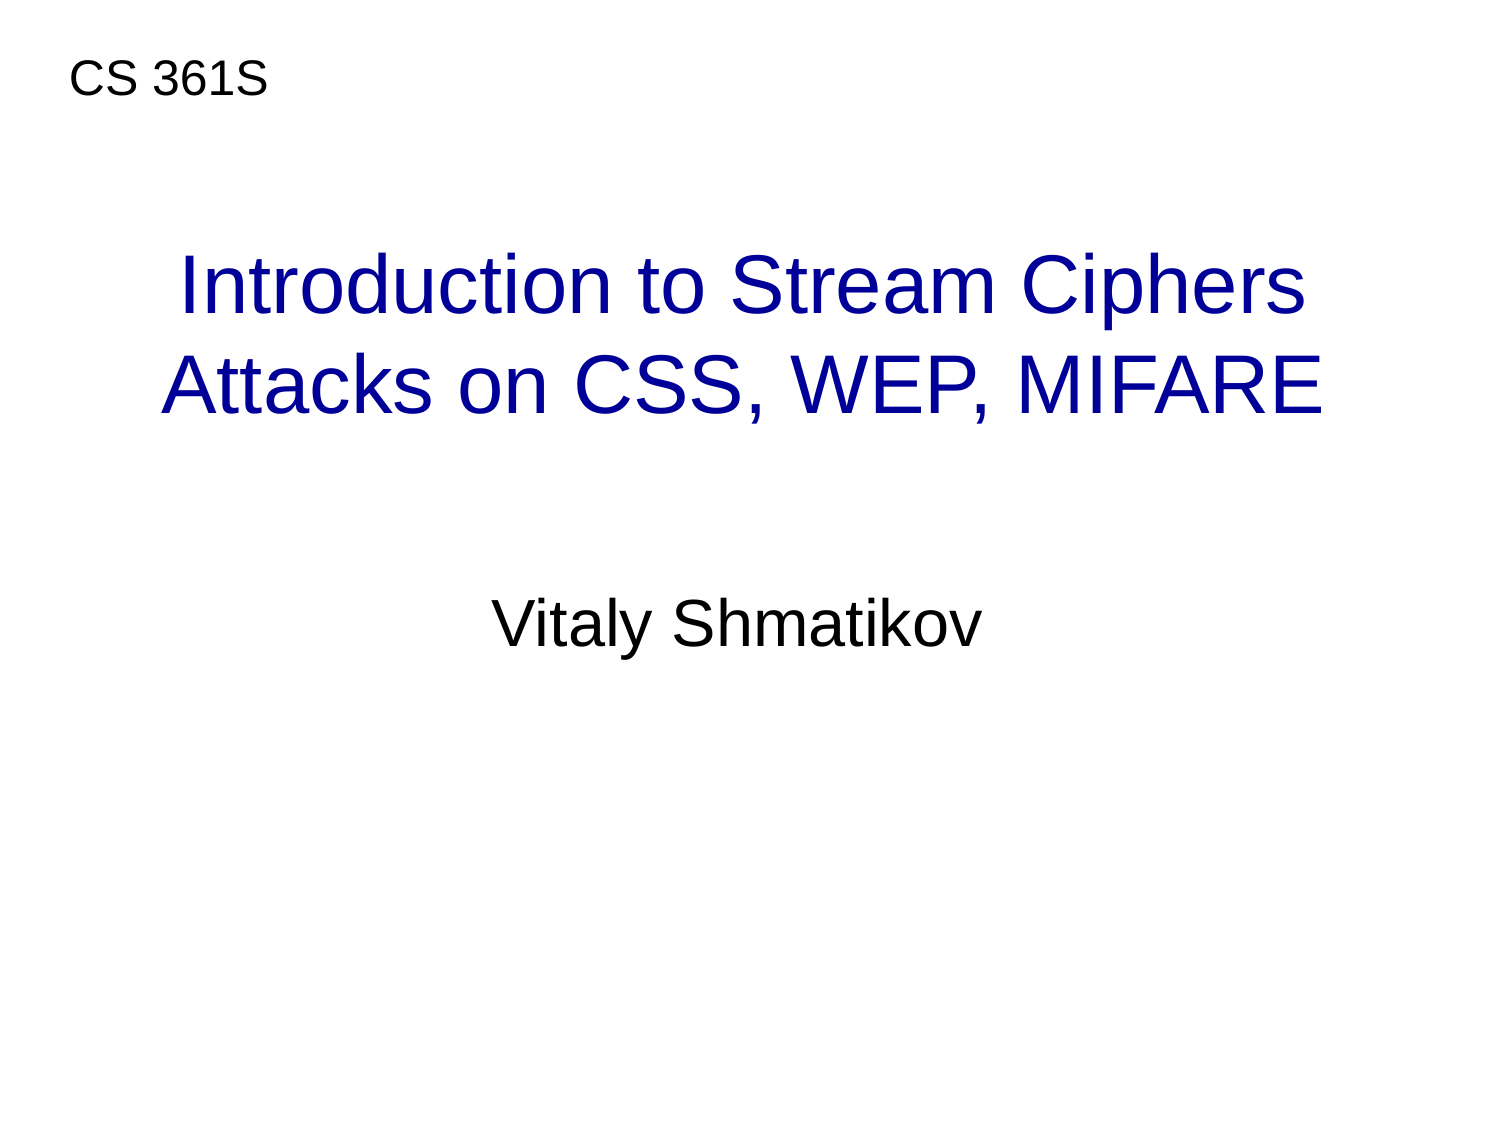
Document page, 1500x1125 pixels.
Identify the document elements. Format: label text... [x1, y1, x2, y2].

text_box CS 361S [37, 37, 301, 113]
subtitle Vitaly Shmatikov [449, 571, 1025, 697]
title Introduction to Stream Ciphers Attacks on CSS, WEP, MIFARE [37, 174, 1450, 438]
